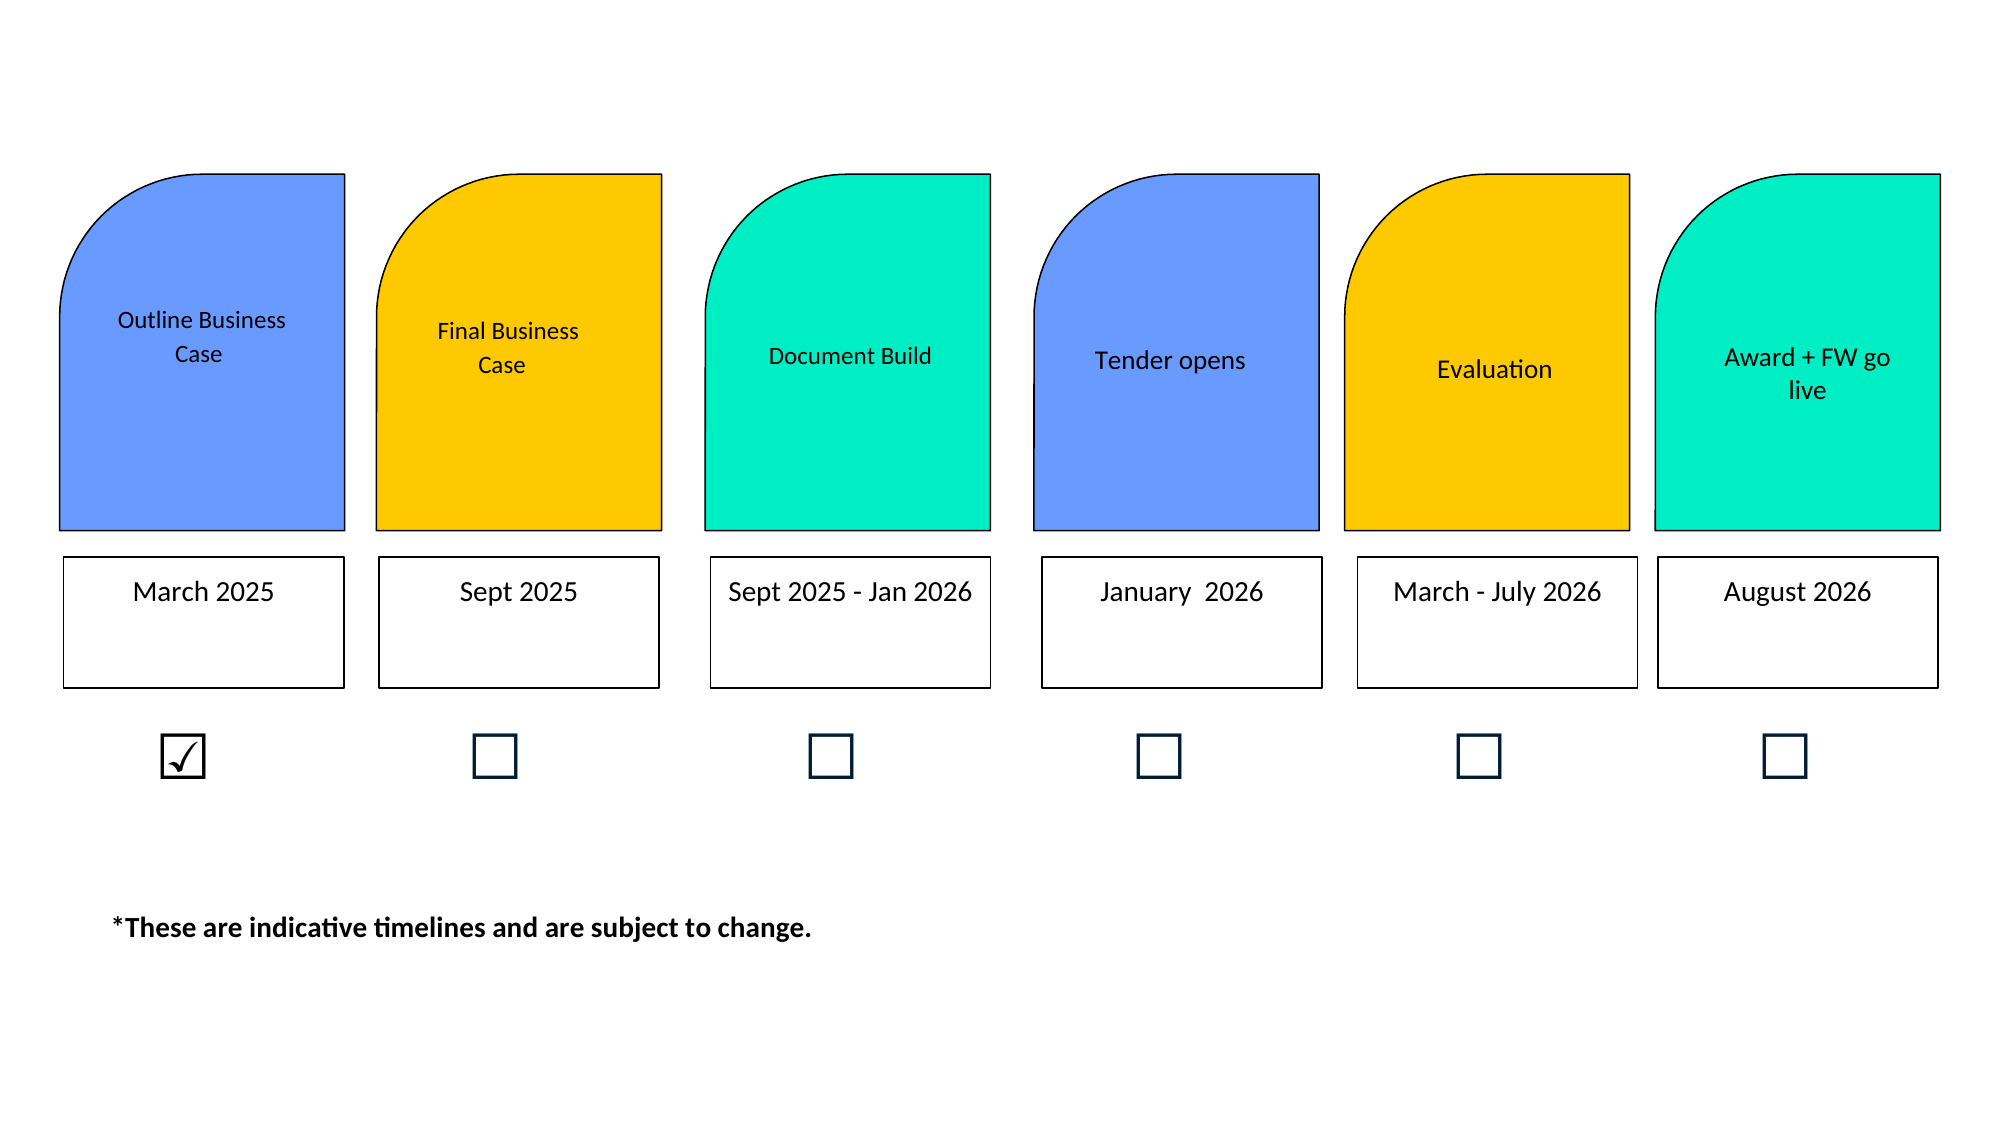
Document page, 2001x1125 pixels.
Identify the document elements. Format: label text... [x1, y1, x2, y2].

text_box Award + FW go live [1697, 324, 1919, 520]
text_box March - July 2026 [1357, 557, 1638, 689]
text_box Document Build [746, 324, 955, 520]
text_box Evaluation [1387, 335, 1609, 531]
text_box *These are indicative timelines and are subject to change. [95, 893, 1919, 1044]
text_box ☐ [452, 701, 533, 808]
text_box March 2025 [63, 557, 344, 689]
text_box ☐ [1116, 701, 1197, 808]
text_box Sept 2025 [378, 557, 660, 689]
text_box ☐ [1436, 701, 1517, 808]
text_box ☐ [788, 701, 869, 808]
text_box Final Business Case [415, 299, 602, 494]
text_box January 2026 [1041, 557, 1323, 689]
text_box August 2026 [1657, 557, 1939, 689]
text_box ☑ [140, 701, 221, 808]
text_box [59, 174, 345, 531]
text_box Outline Business Case [83, 288, 322, 494]
text_box [376, 174, 662, 531]
text_box [1344, 174, 1630, 531]
text_box Tender opens [1077, 327, 1264, 523]
text_box [1033, 174, 1320, 531]
text_box ☐ [1742, 701, 1823, 808]
text_box Sept 2025 - Jan 2026 [710, 557, 991, 689]
